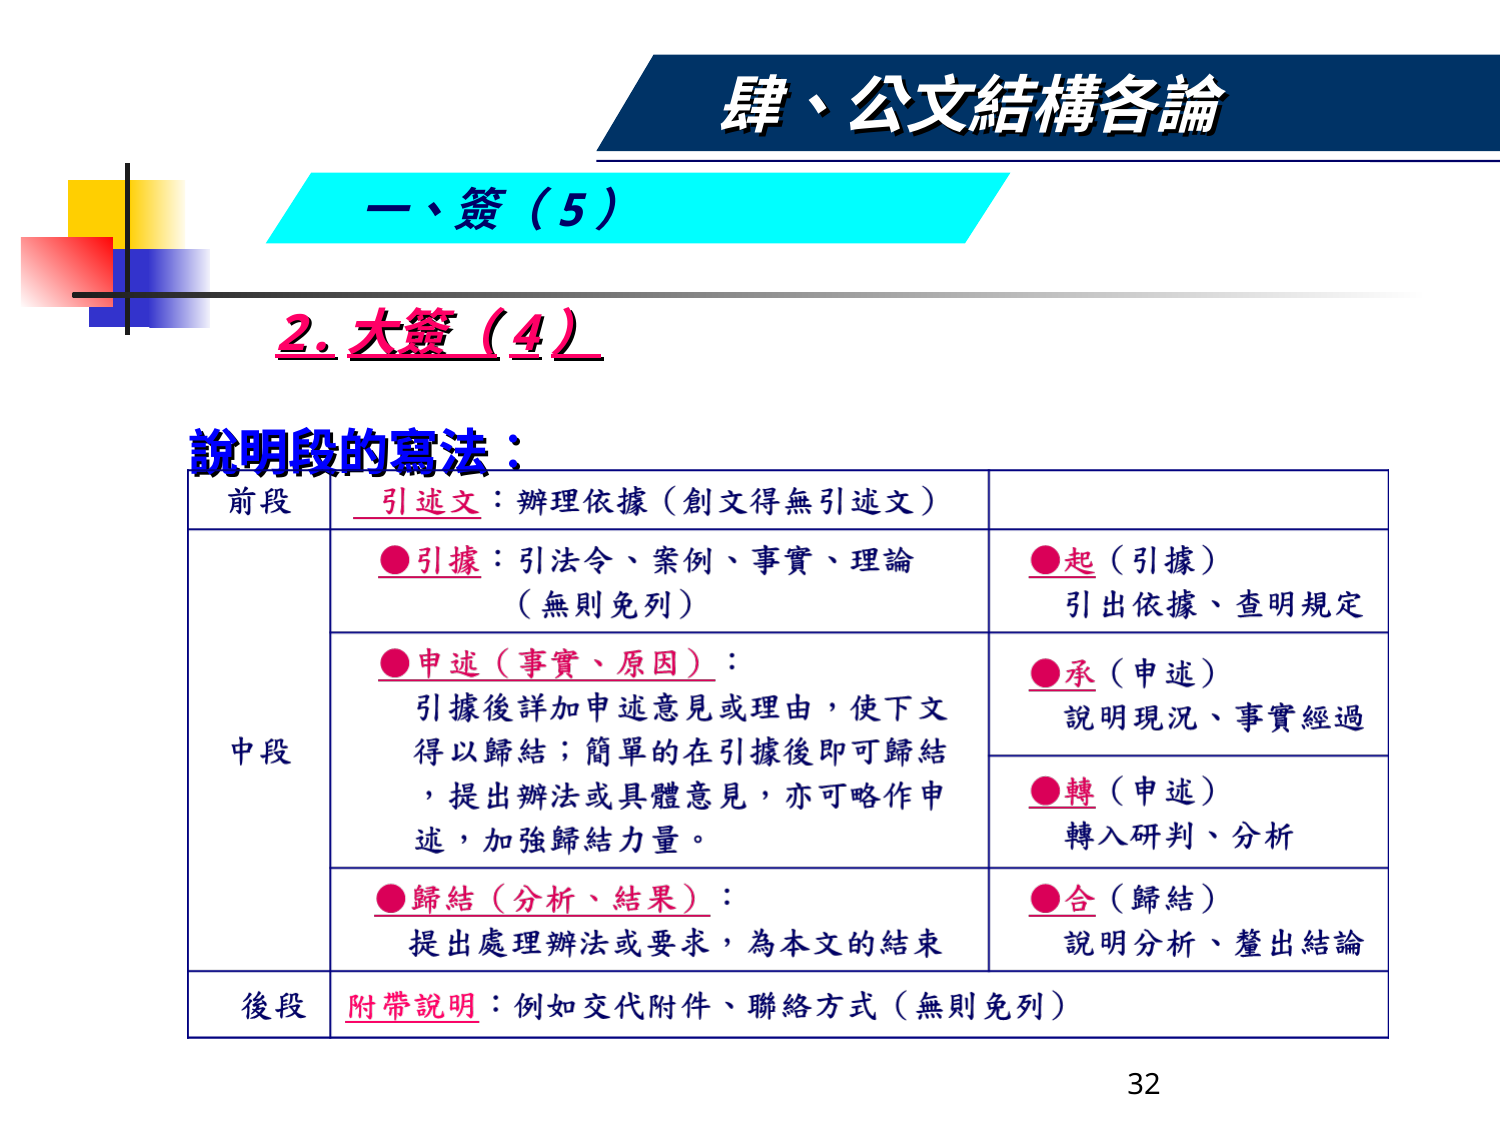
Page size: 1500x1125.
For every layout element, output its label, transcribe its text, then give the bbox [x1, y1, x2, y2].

text_box 說明段的寫法︰ [173, 368, 616, 491]
text_box 肆、公文結構各論 [596, 54, 1500, 152]
picture [187, 468, 1389, 1045]
text_box 一、簽（5） [265, 172, 1011, 244]
text_box <編號> [1112, 1037, 1426, 1113]
text_box 說明段的寫法︰ [364, 449, 378, 468]
text_box 說明段的寫法︰ [452, 451, 463, 468]
text_box 2.大簽（4） [260, 293, 729, 368]
text_box 說明段的寫法︰ [307, 455, 318, 468]
text_box 說明段的寫法︰ [206, 444, 214, 468]
